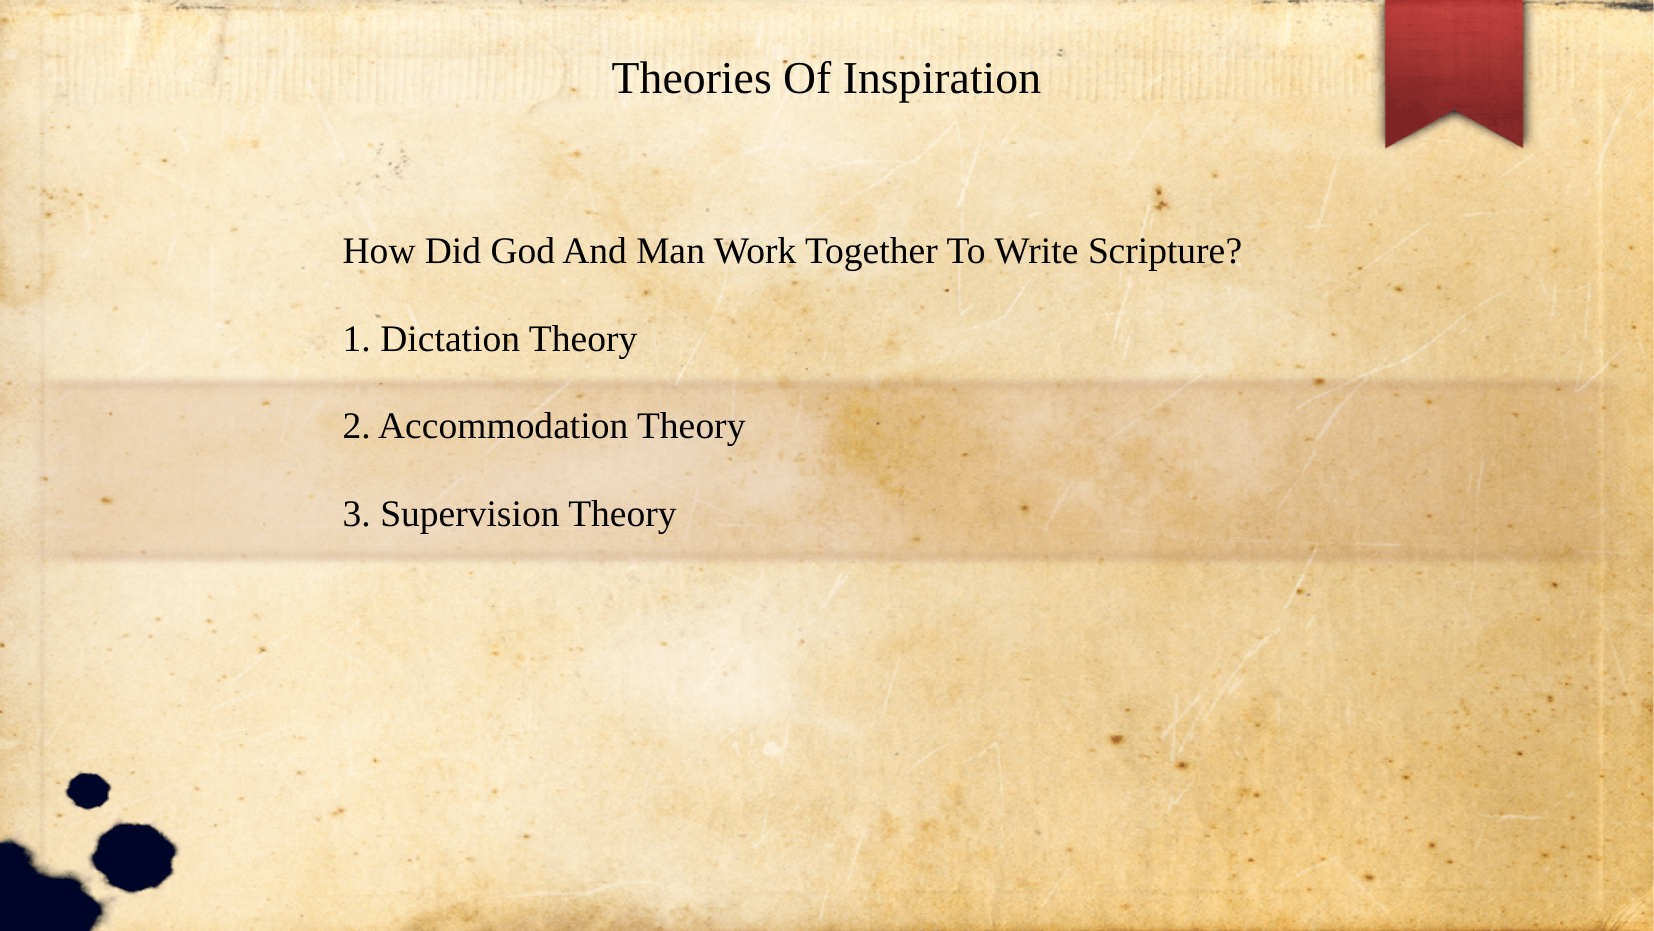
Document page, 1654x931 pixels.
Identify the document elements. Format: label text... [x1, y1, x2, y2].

title Theories Of Inspiration [82, 0, 1571, 156]
picture [0, 0, 1654, 931]
list How Did God And Man Work Together To Write Scripture? 1. Dictation Theory 2. Accommodation Theory 3. Supervision Theory [271, 230, 1382, 770]
